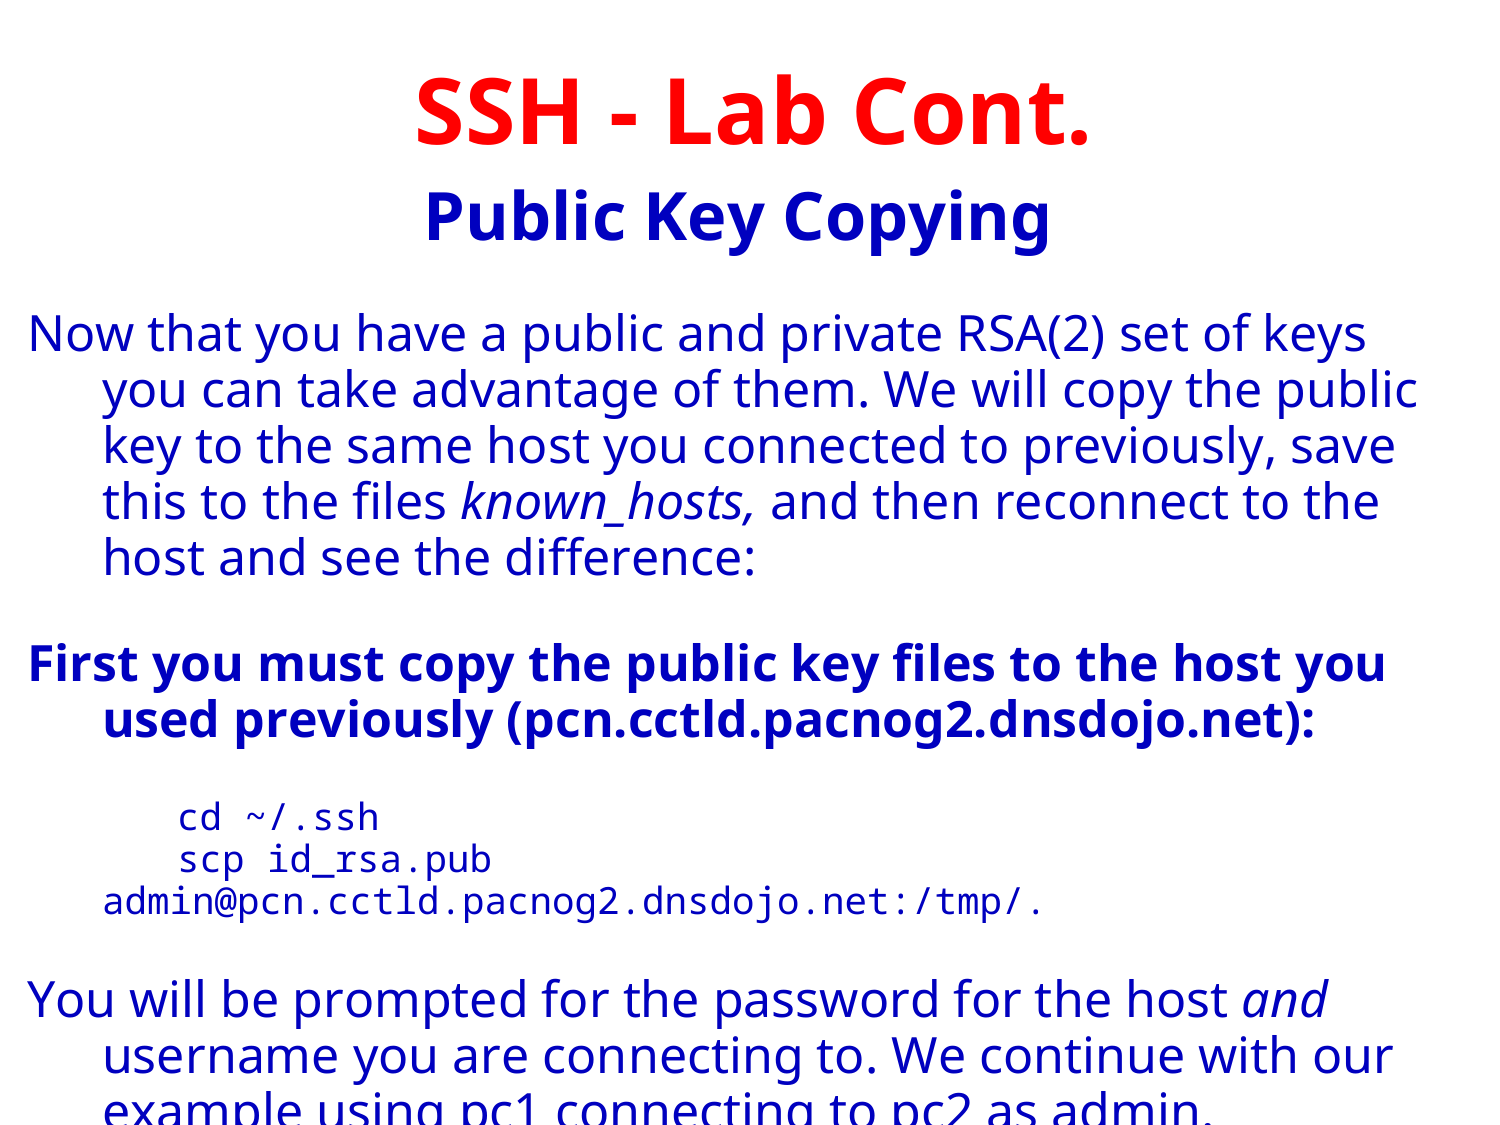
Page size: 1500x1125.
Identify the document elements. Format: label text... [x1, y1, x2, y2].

title SSH - Lab Cont. [191, 46, 1341, 165]
list Public Key Copying Now that you have a public and private RSA(2) set of keys you can take advantage of them. We will copy the public key to the same host you connected to previously, save this to the files known_hosts, and then reconnect to the host and see the difference: First you must copy the public key files to the host you used previously (pcn.cctld.pacnog2.dnsdojo.net): cd ~/.ssh scp id_rsa.pub admin@pcn.cctld.pacnog2.dnsdojo.net:/tmp/. You will be prompted for the password for the host and username you are connecting to. We continue with our example using pc1 connecting to pc2 as admin. [27, 175, 1450, 1125]
